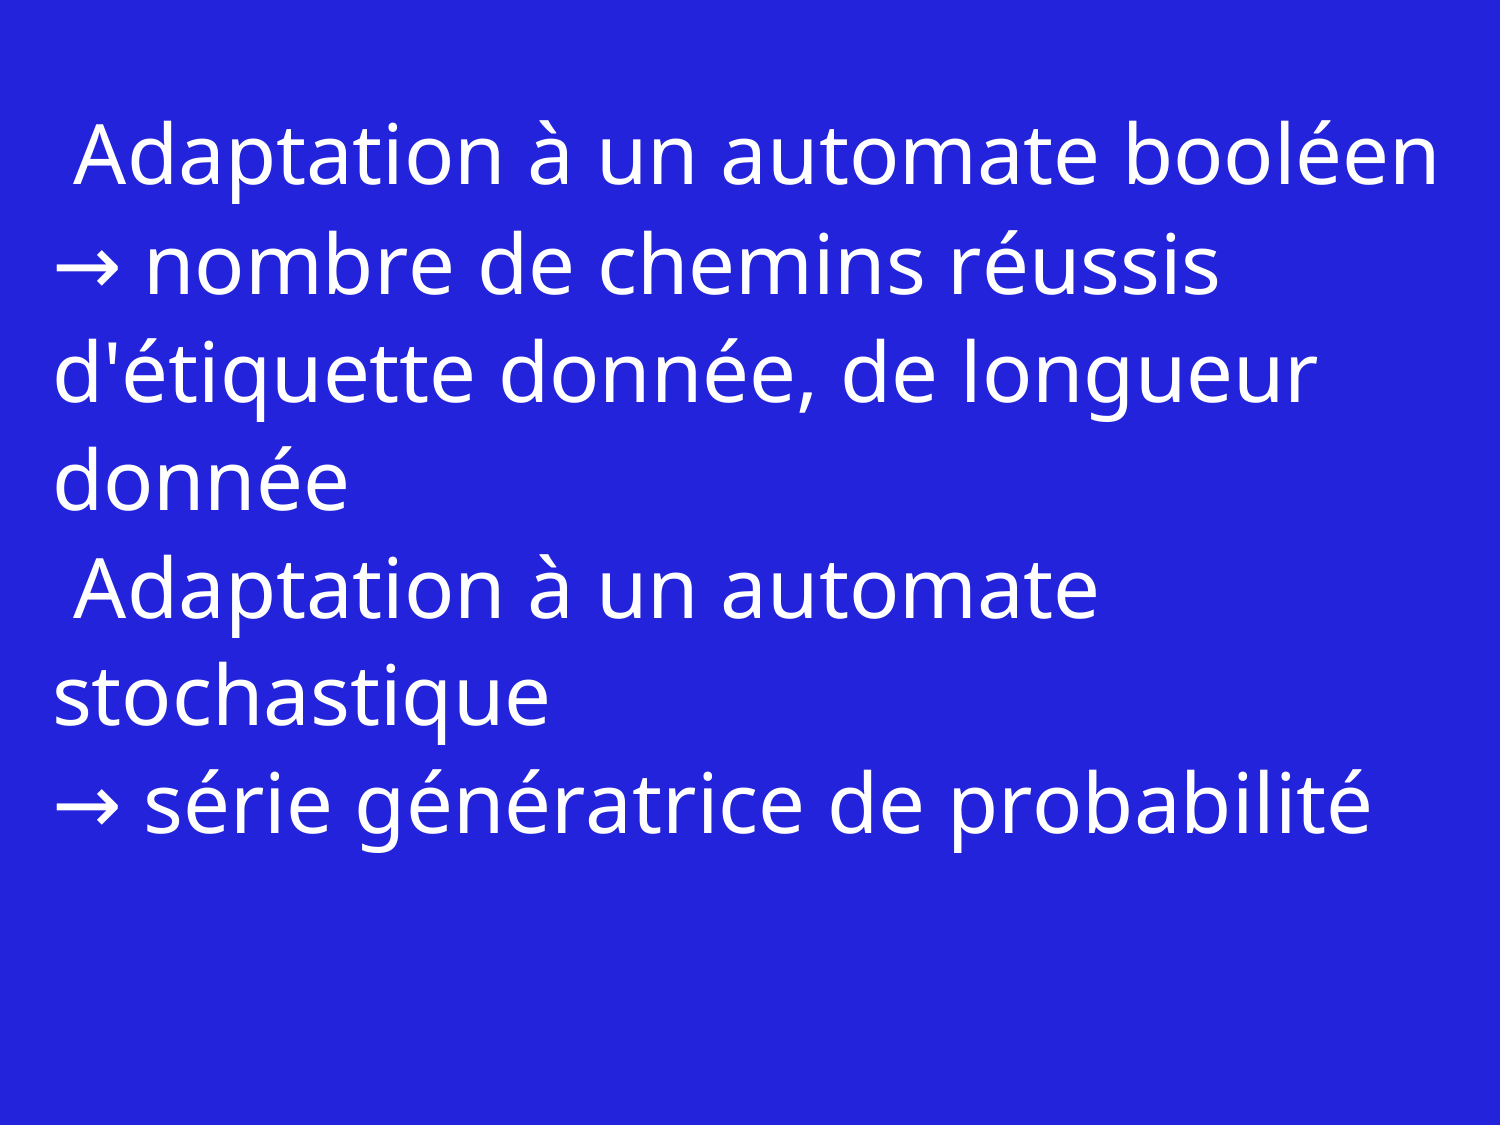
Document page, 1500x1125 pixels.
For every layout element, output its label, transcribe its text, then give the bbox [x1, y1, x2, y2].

text_box Adaptation à un automate booléen → nombre de chemins réussis d'étiquette donnée, de longueur donnée Adaptation à un automate stochastique → série génératrice de probabilité [37, 87, 1457, 864]
